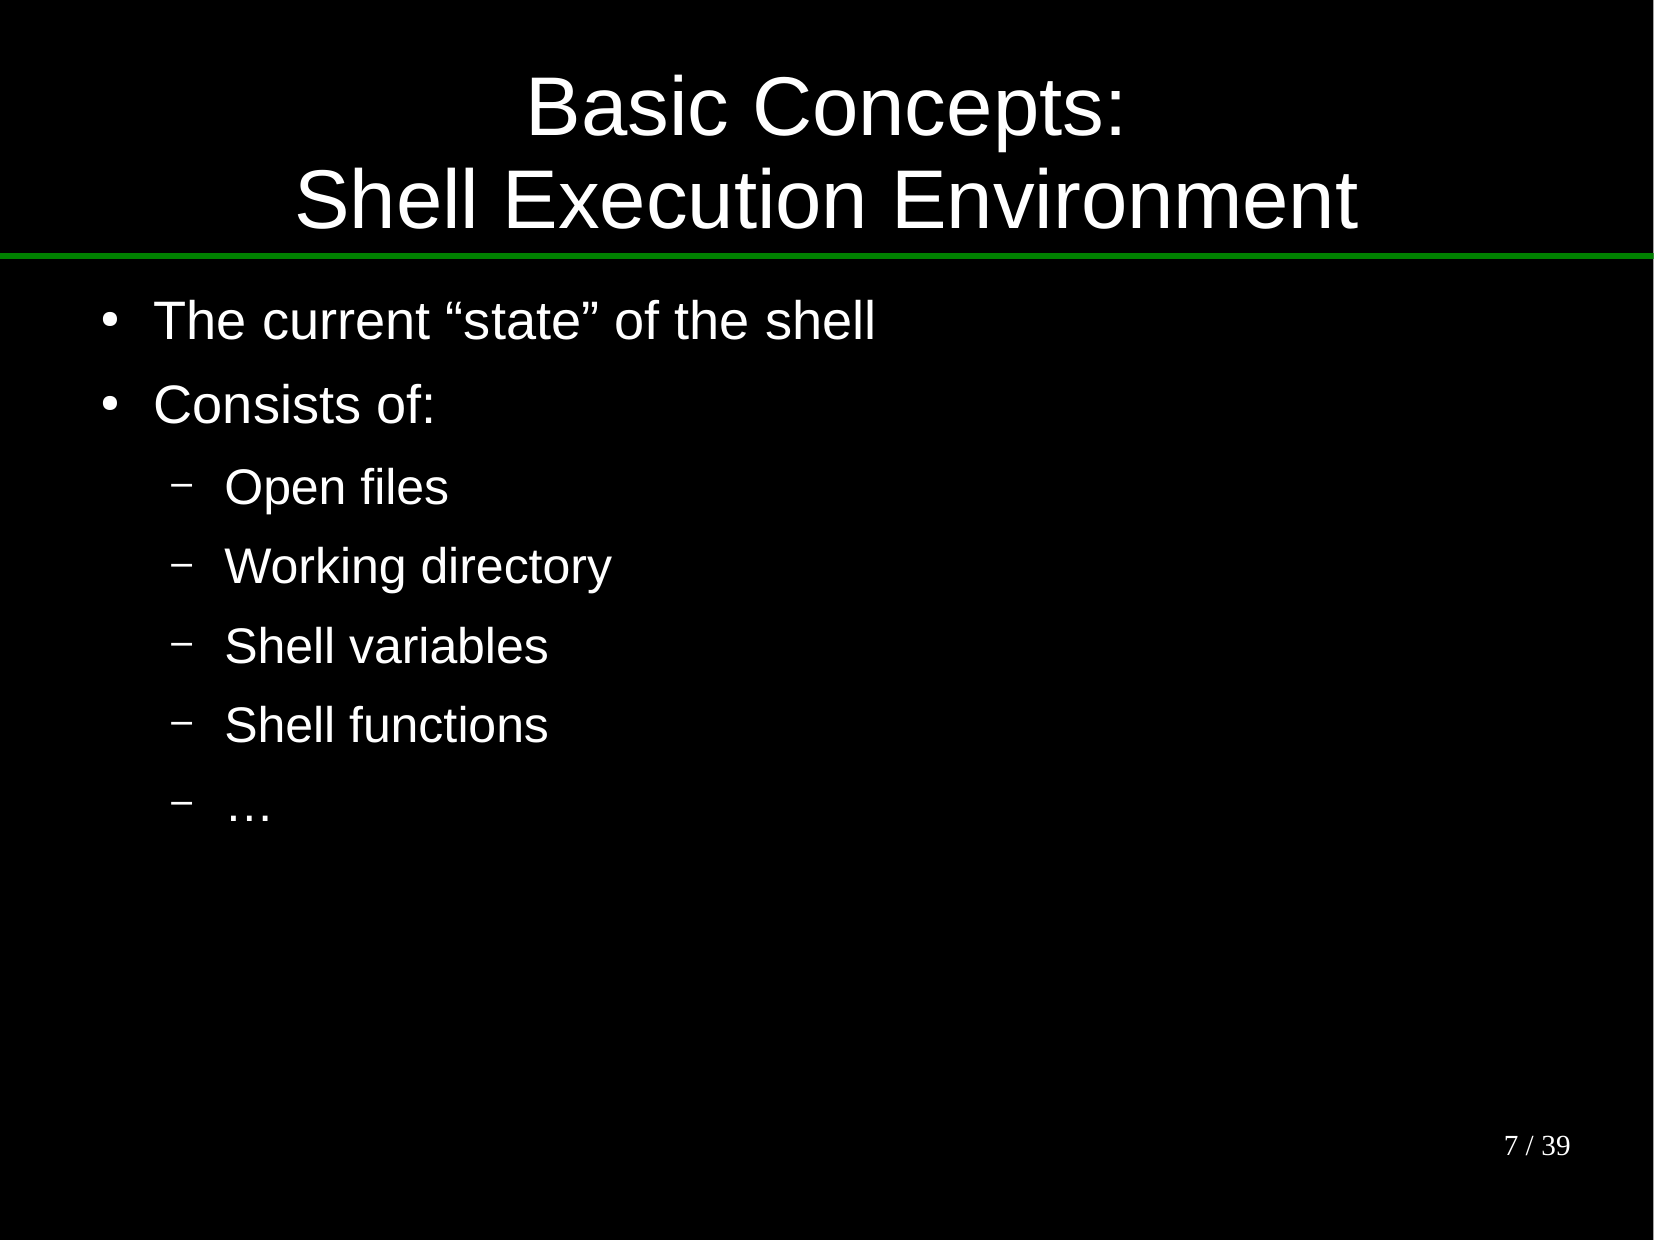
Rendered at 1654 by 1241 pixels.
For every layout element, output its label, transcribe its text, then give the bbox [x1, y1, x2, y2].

title Basic Concepts: Shell Execution Environment [82, 49, 1571, 257]
list The current “state” of the shell Consists of: Open files Working directory Shell variables Shell functions … [82, 290, 1538, 1010]
